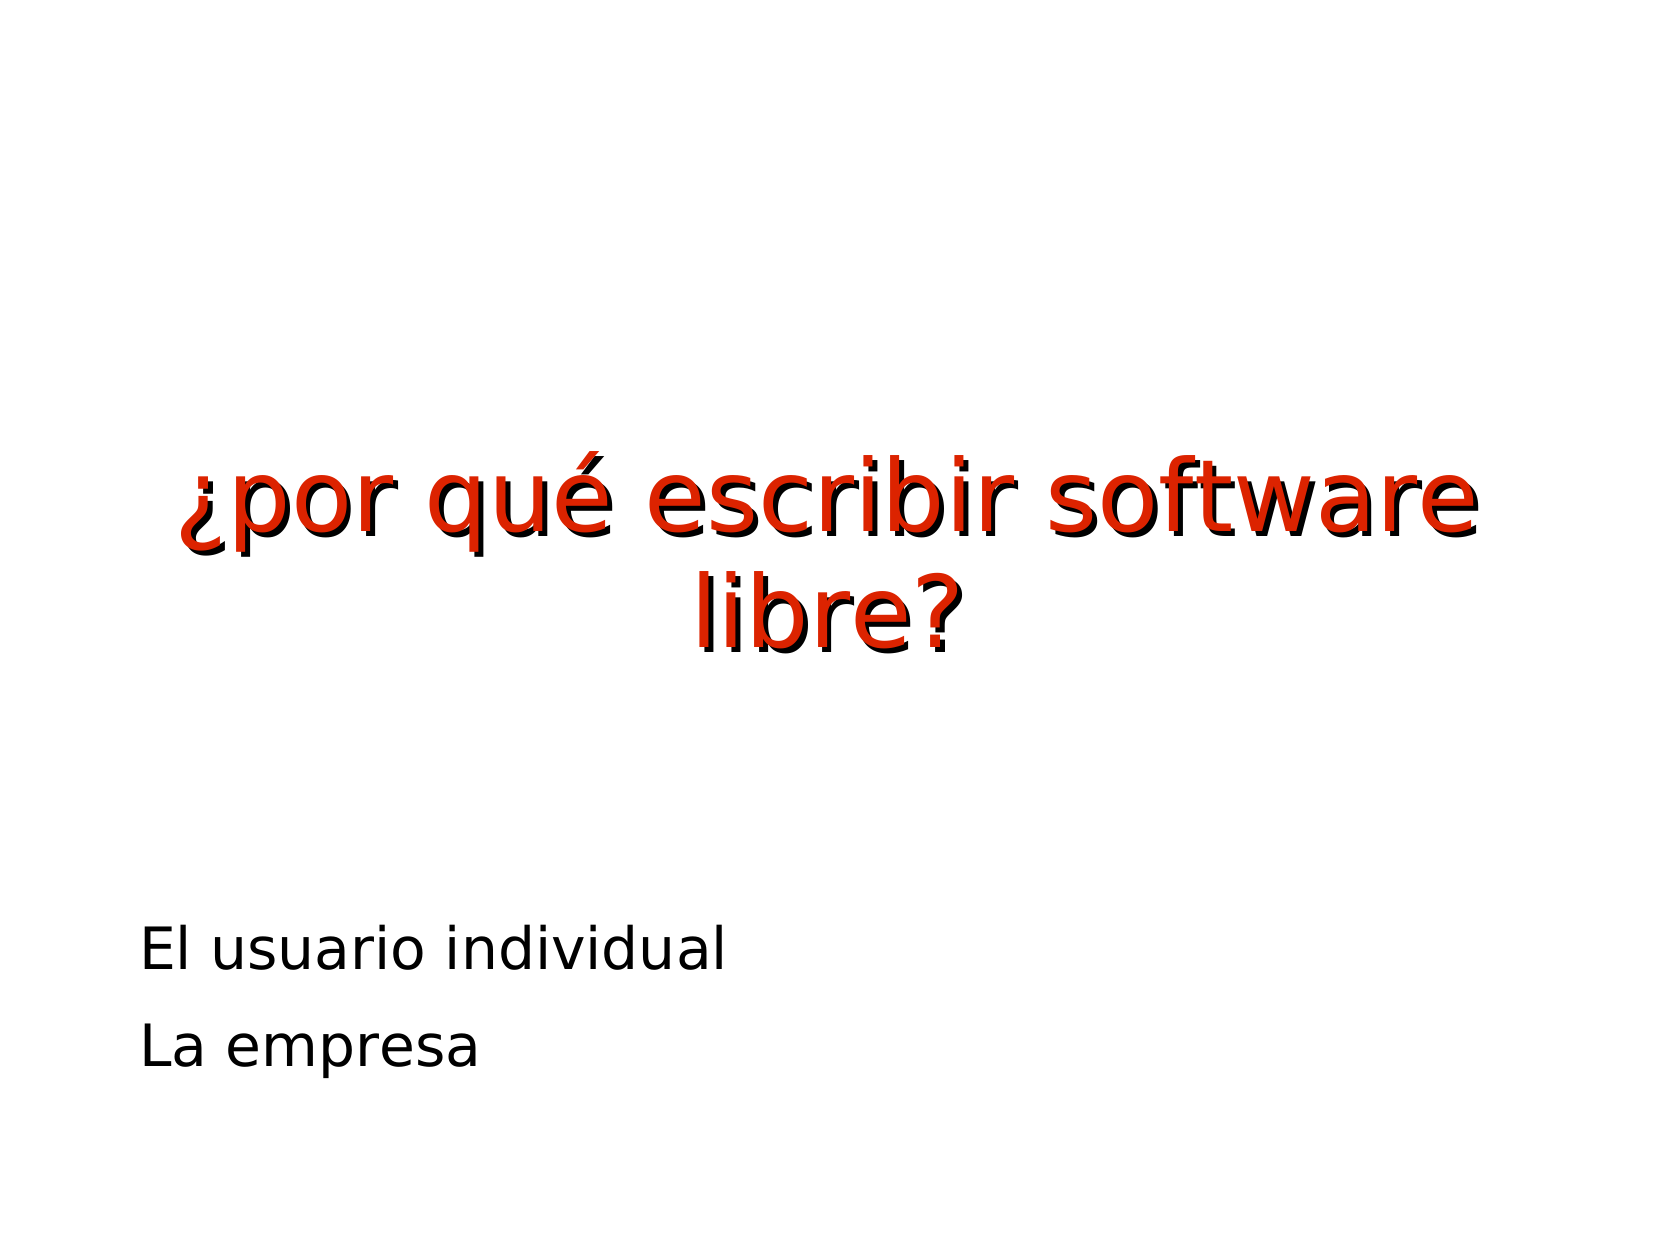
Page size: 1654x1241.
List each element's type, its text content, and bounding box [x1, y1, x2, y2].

title ¿por qué escribir software libre? [121, 336, 1534, 774]
list El usuario individual La empresa [121, 915, 1534, 1127]
